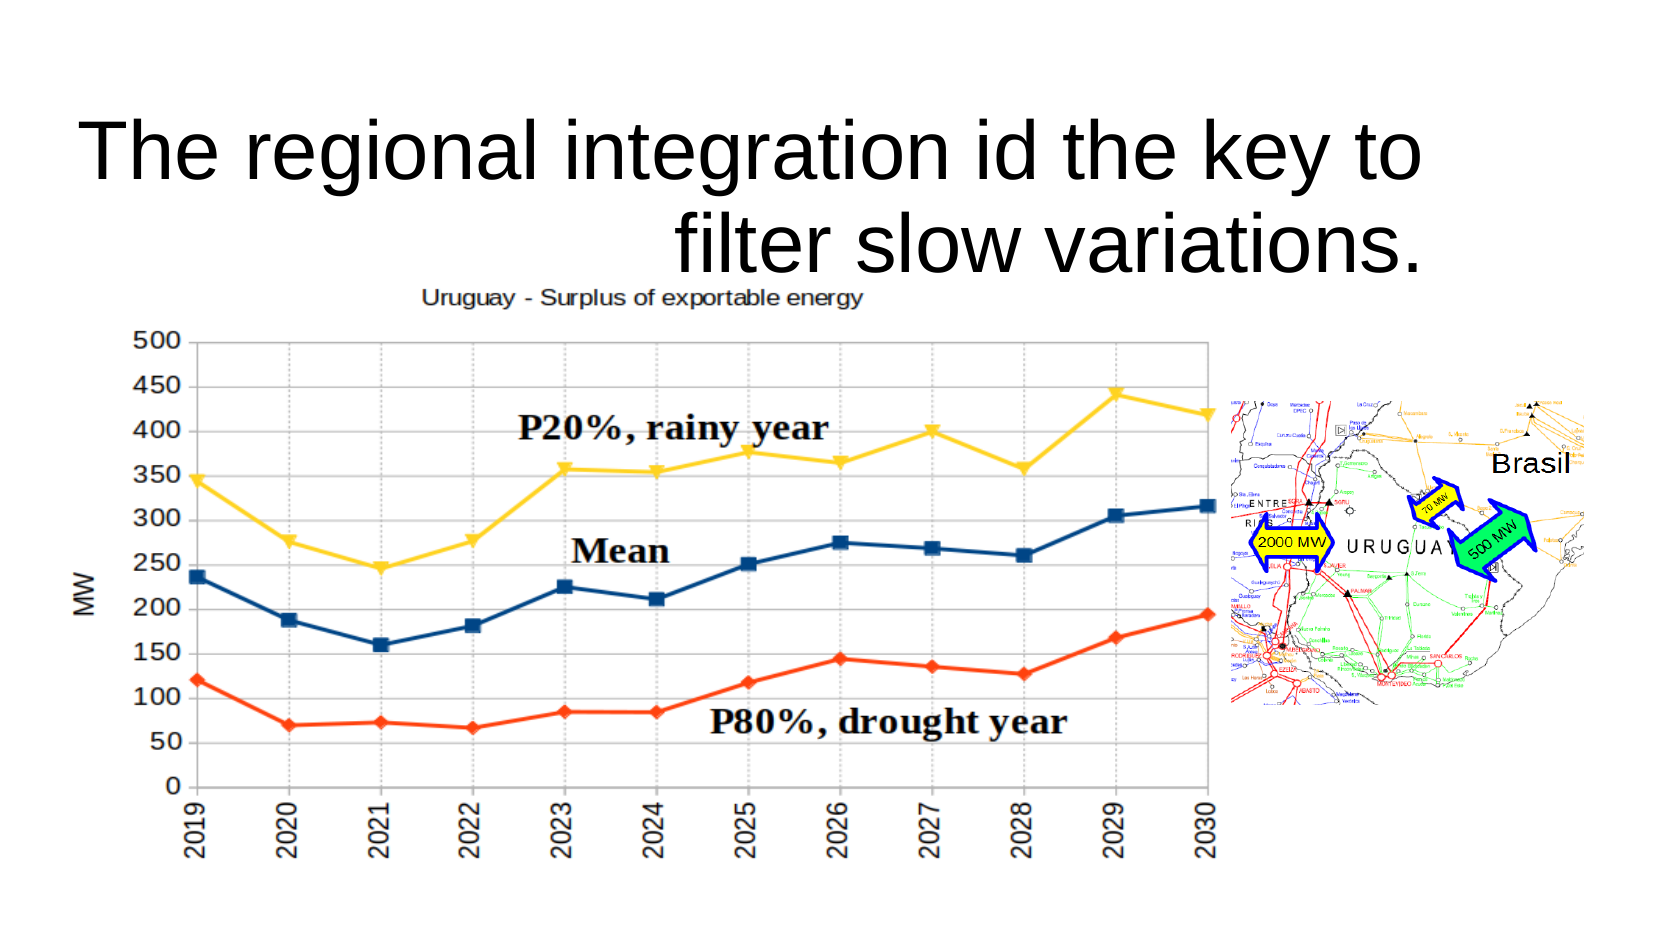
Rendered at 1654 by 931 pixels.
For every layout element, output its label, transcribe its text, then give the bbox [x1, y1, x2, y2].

title The regional integration id the key to filter slow variations. [60, 33, 1426, 361]
picture [44, 277, 1584, 865]
